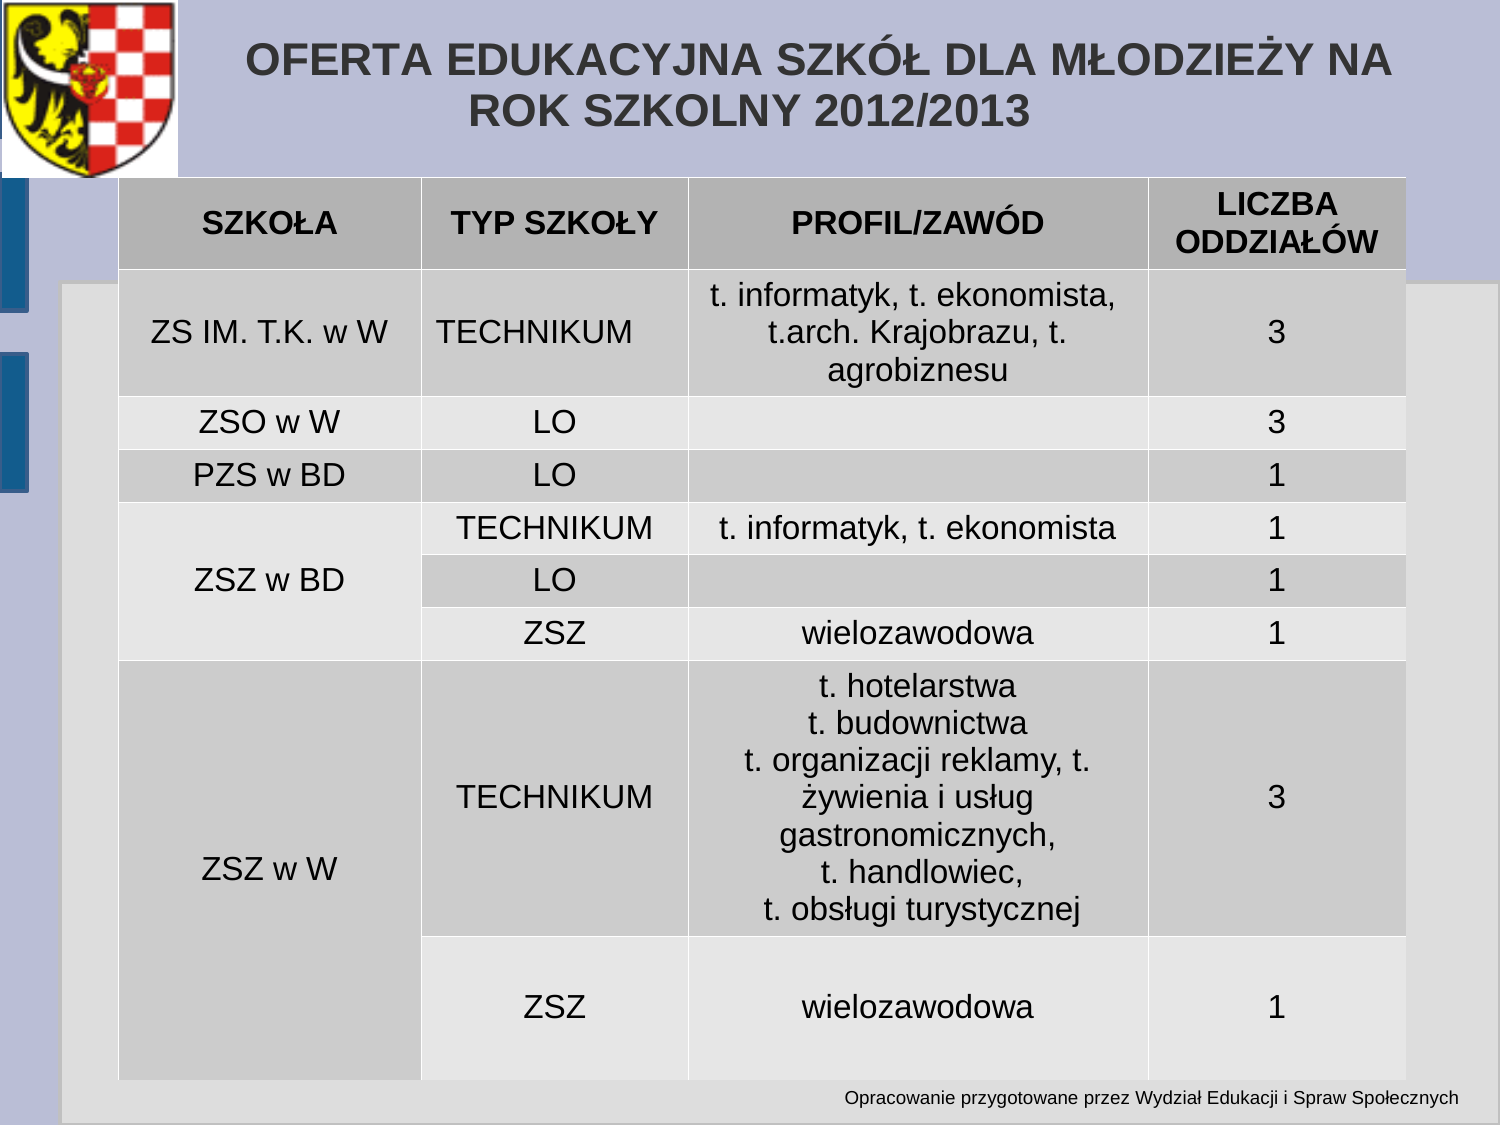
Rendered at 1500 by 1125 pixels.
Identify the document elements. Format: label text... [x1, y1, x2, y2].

picture [2, 0, 1406, 1080]
text_box Opracowanie przygotowane przez Wydział Edukacji i Spraw Społecznych [826, 1080, 1477, 1125]
title OFERTA EDUKACYJNA SZKÓŁ DLA MŁODZIEŻY NA ROK SZKOLNY 2012/2013 [178, 33, 1426, 138]
